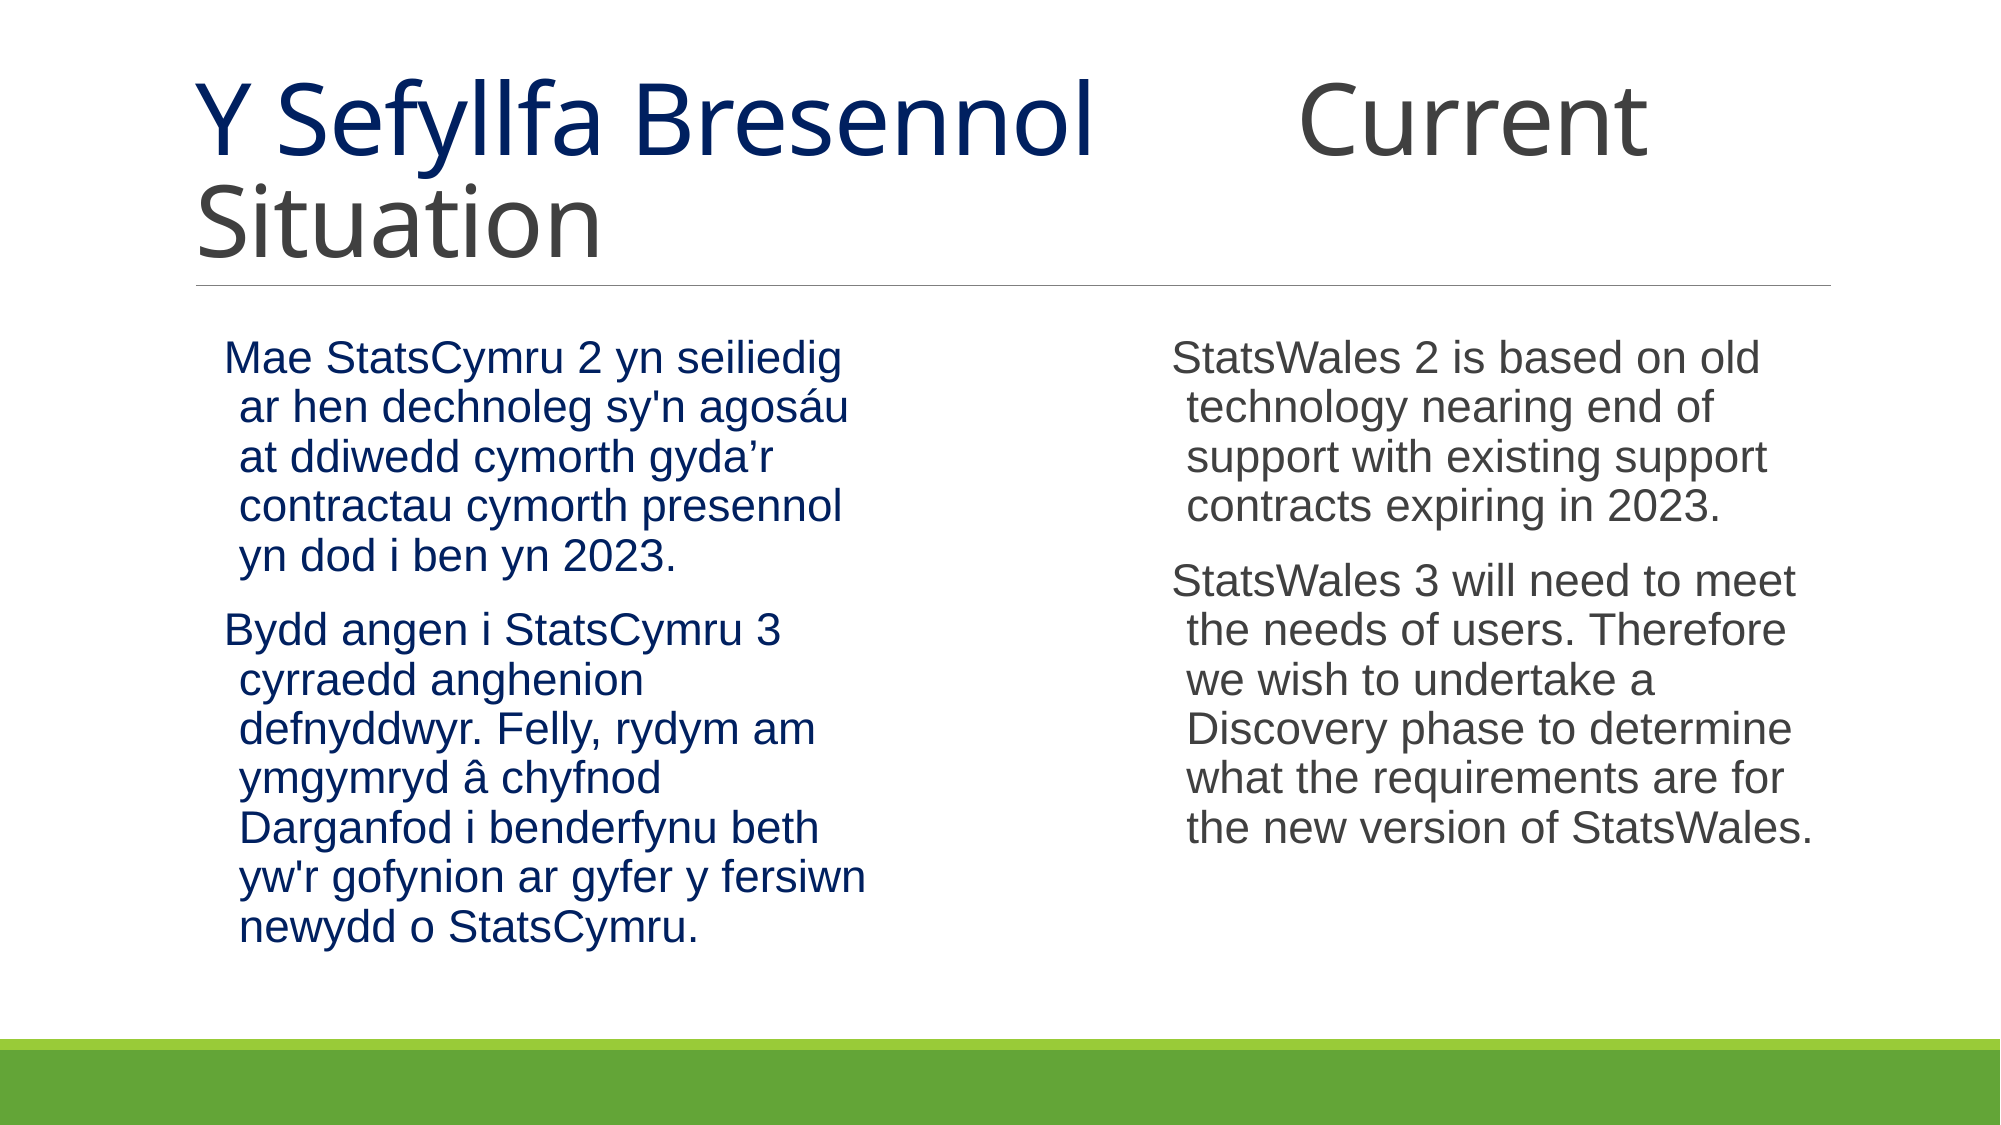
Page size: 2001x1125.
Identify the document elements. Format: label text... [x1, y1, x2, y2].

list StatsWales 2 is based on old technology nearing end of support with existing support contracts expiring in 2023. StatsWales 3 will need to meet the needs of users. Therefore we wish to undertake a Discovery phase to determine what the requirements are for the new version of StatsWales. [1156, 326, 1831, 987]
title Y Sefyllfa Bresennol Current Situation [180, 47, 1831, 286]
text_box Mae StatsCymru 2 yn seiliedig ar hen dechnoleg sy'n agosáu at ddiwedd cymorth gyda’r contractau cymorth presennol yn dod i ben yn 2023. Bydd angen i StatsCymru 3 cyrraedd anghenion defnyddwyr. Felly, rydym am ymgymryd â chyfnod Darganfod i benderfynu beth yw'r gofynion ar gyfer y fersiwn newydd o StatsCymru. [208, 326, 883, 987]
